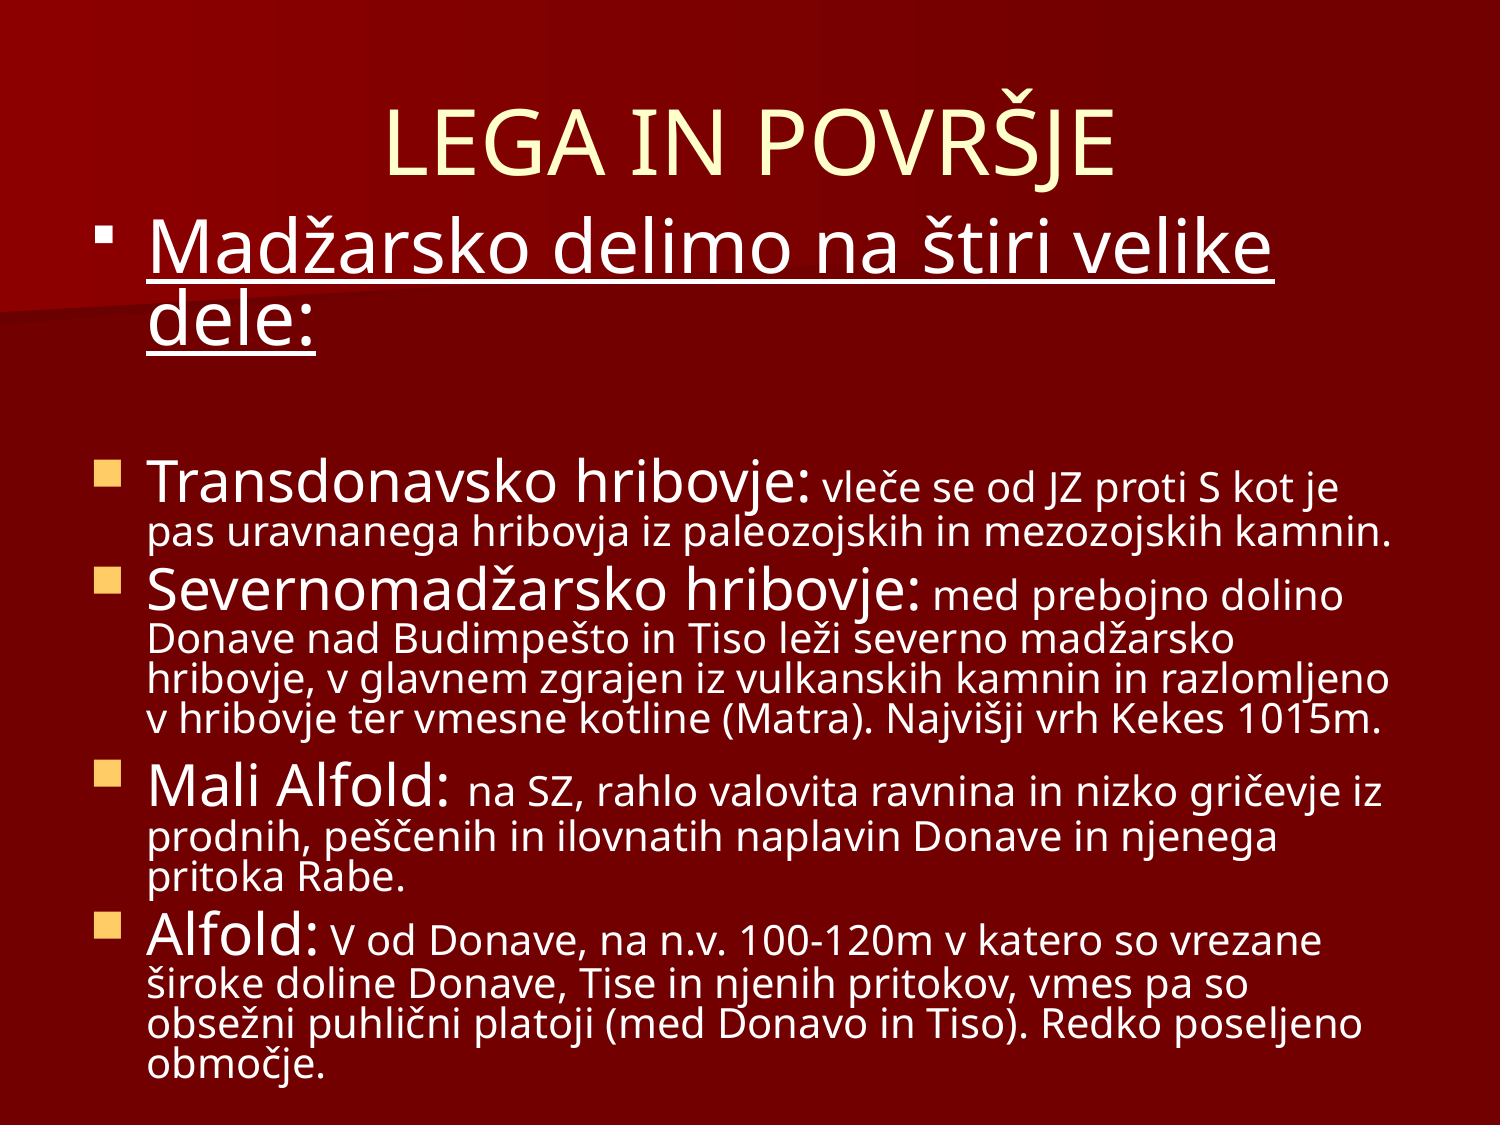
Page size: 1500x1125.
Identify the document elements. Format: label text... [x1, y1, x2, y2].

title LEGA IN POVRŠJE [75, 45, 1425, 208]
list Madžarsko delimo na štiri velike dele: Transdonavsko hribovje: vleče se od JZ proti S kot je pas uravnanega hribovja iz paleozojskih in mezozojskih kamnin. Severnomadžarsko hribovje: med prebojno dolino Donave nad Budimpešto in Tiso leži severno madžarsko hribovje, v glavnem zgrajen iz vulkanskih kamnin in razlomljeno v hribovje ter vmesne kotline (Matra). Najvišji vrh Kekes 1015m. Mali Alfold: na SZ, rahlo valovita ravnina in nizko gričevje iz prodnih, peščenih in ilovnatih naplavin Donave in njenega pritoka Rabe. Alfold: V od Donave, na n.v. 100-120m v katero so vrezane široke doline Donave, Tise in njenih pritokov, vmes pa so obsežni puhlični platoji (med Donavo in Tiso). Redko poseljeno območje. [75, 208, 1425, 1000]
